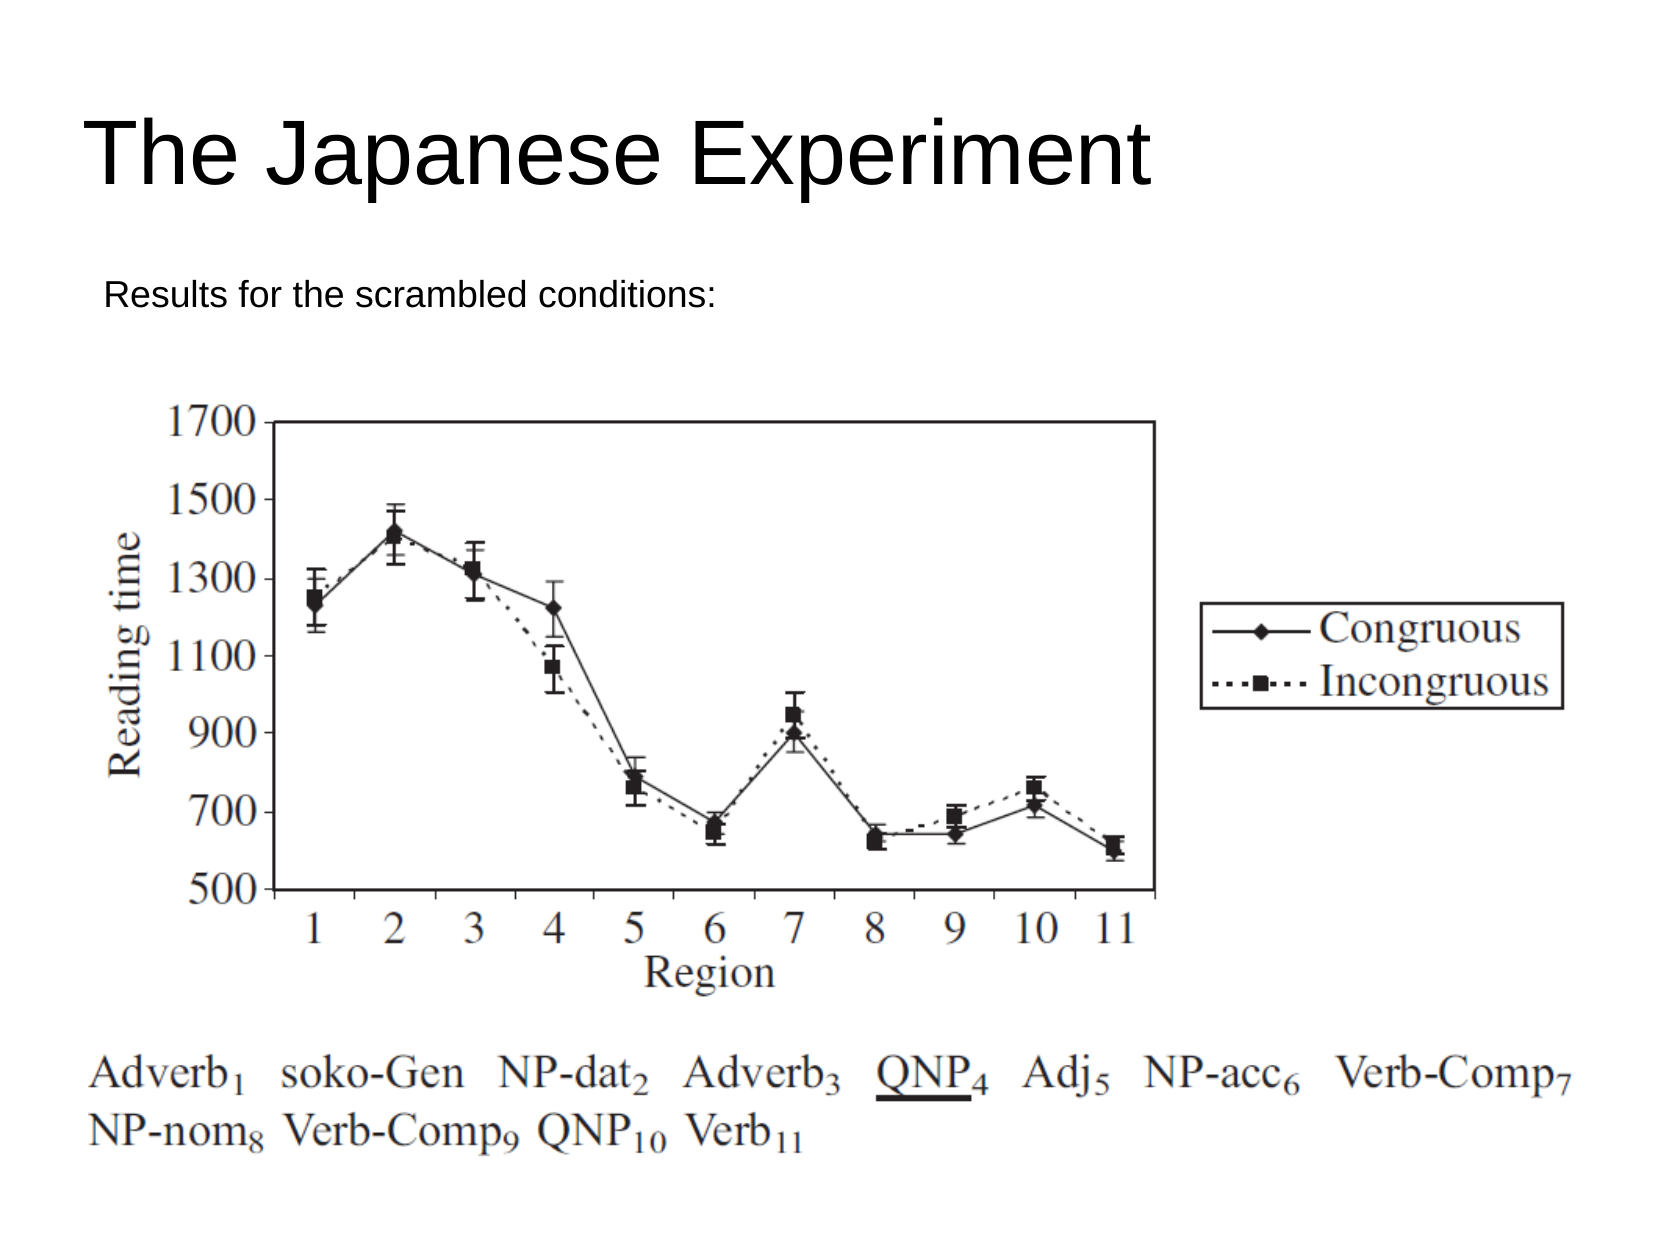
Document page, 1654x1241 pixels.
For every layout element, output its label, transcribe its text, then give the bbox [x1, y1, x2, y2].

text_box Results for the scrambled conditions: [88, 265, 732, 323]
picture [88, 383, 1602, 1161]
title The Japanese Experiment [82, 49, 1571, 257]
